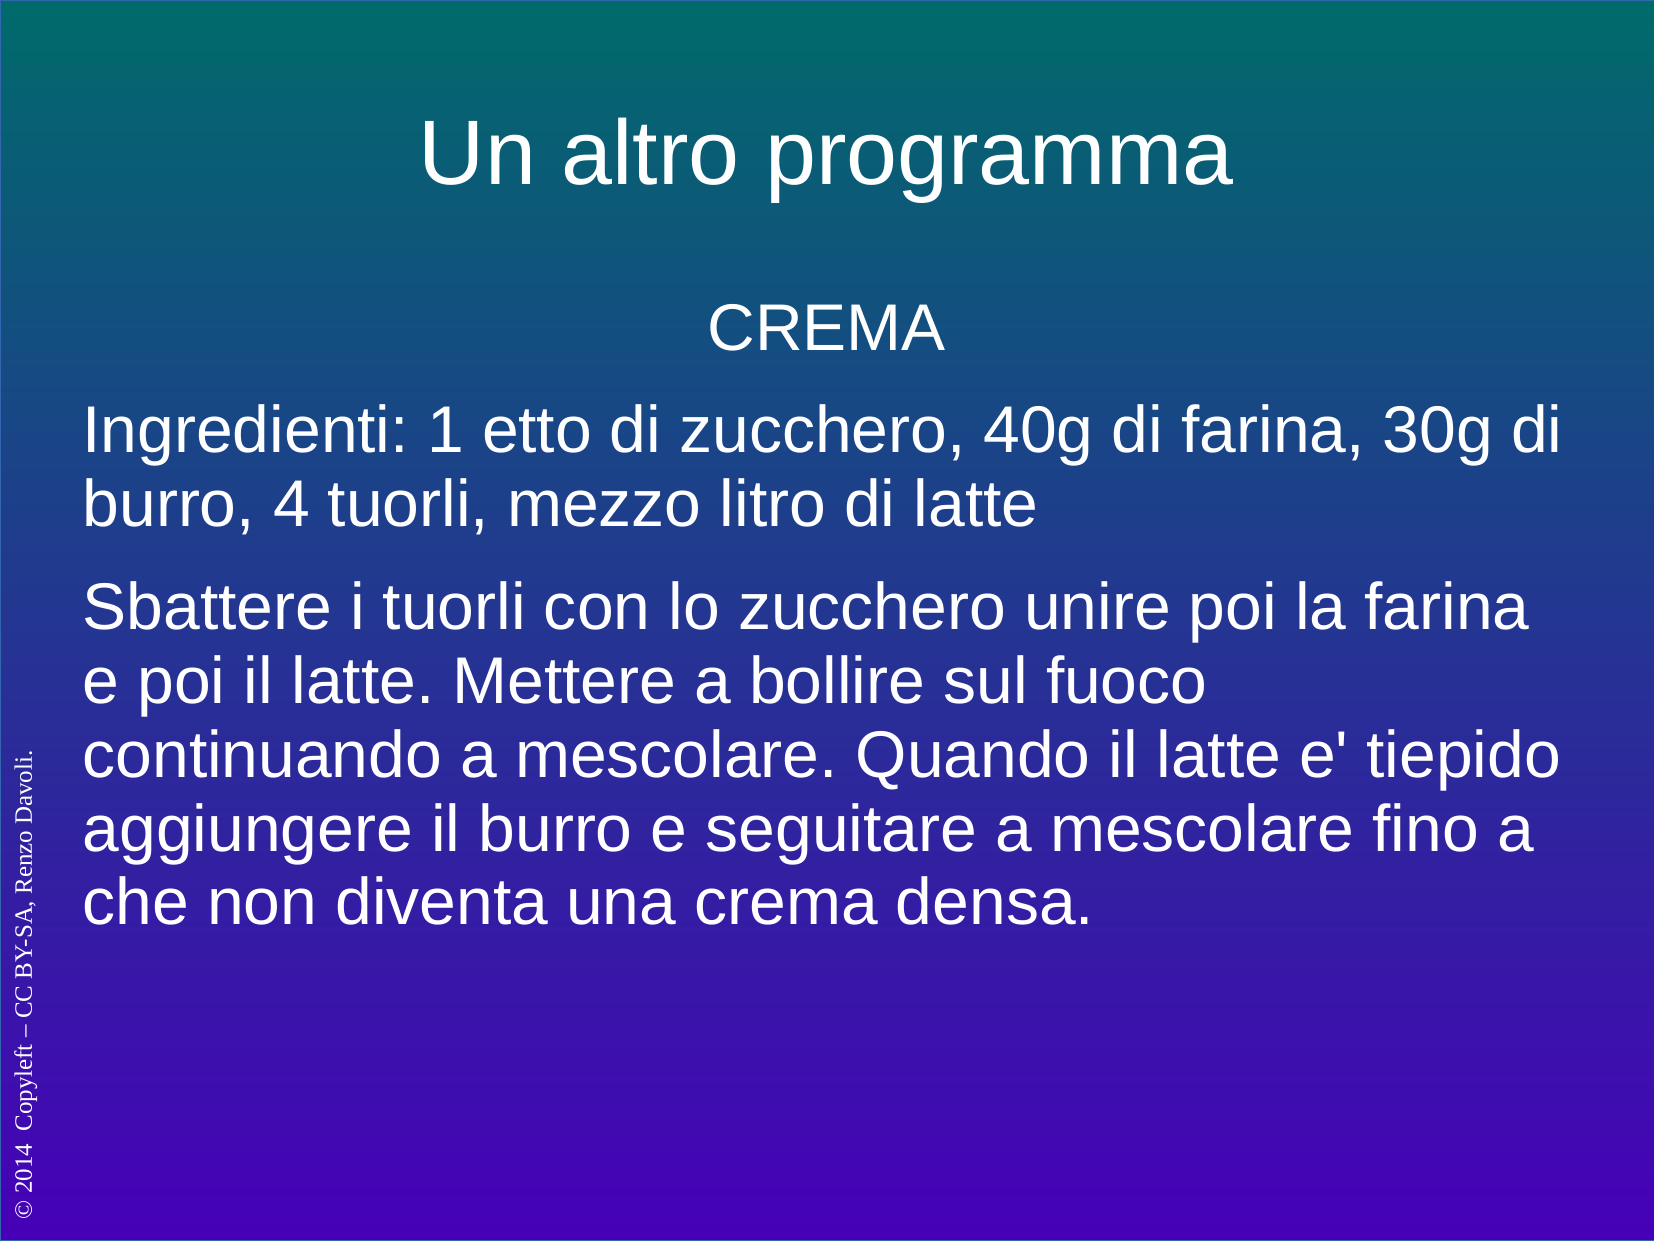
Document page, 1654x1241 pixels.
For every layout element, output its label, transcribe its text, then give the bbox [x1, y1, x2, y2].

list CREMA Ingredienti: 1 etto di zucchero, 40g di farina, 30g di burro, 4 tuorli, mezzo litro di latte Sbattere i tuorli con lo zucchero unire poi la farina e poi il latte. Mettere a bollire sul fuoco continuando a mescolare. Quando il latte e' tiepido aggiungere il burro e seguitare a mescolare fino a che non diventa una crema densa. [82, 290, 1571, 1010]
title Un altro programma [82, 49, 1571, 257]
